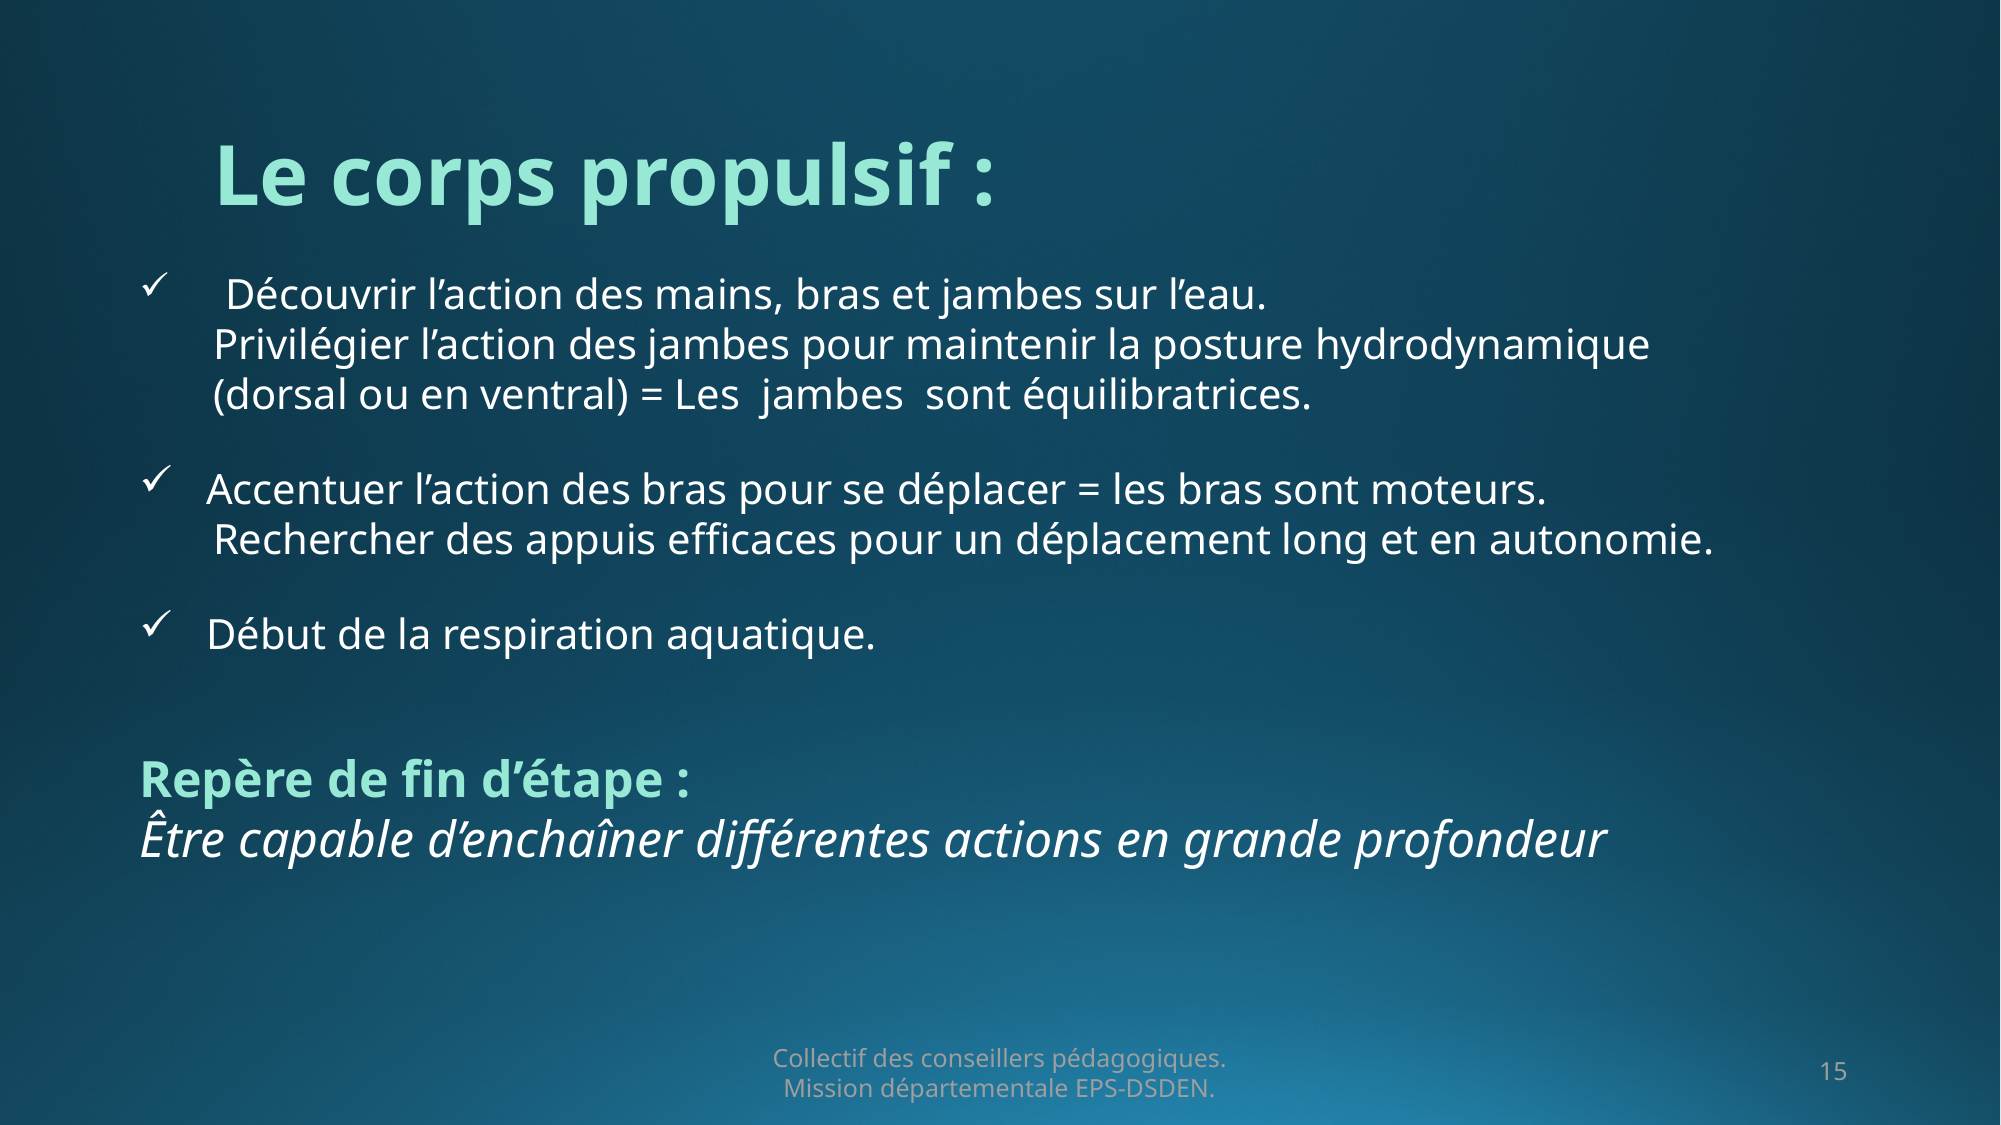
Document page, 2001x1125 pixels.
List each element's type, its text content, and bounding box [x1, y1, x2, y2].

text_box Collectif des conseillers pédagogiques. Mission départementale EPS-DSDEN. [662, 1042, 1338, 1103]
picture [0, 0, 2001, 1125]
text_box Le corps propulsif : Découvrir l’action des mains, bras et jambes sur l’eau. Privilégier l’action des jambes pour maintenir la posture hydrodynamique (dorsal ou en ventral) = Les jambes sont équilibratrices. Accentuer l’action des bras pour se déplacer = les bras sont moteurs. Rechercher des appuis efficaces pour un déplacement long et en autonomie. Début de la respiration aquatique. Repère de fin d’étape : Être capable d’enchaîner différentes actions en grande profondeur [124, 115, 1876, 1000]
text_box <numéro> [1412, 1042, 1863, 1103]
